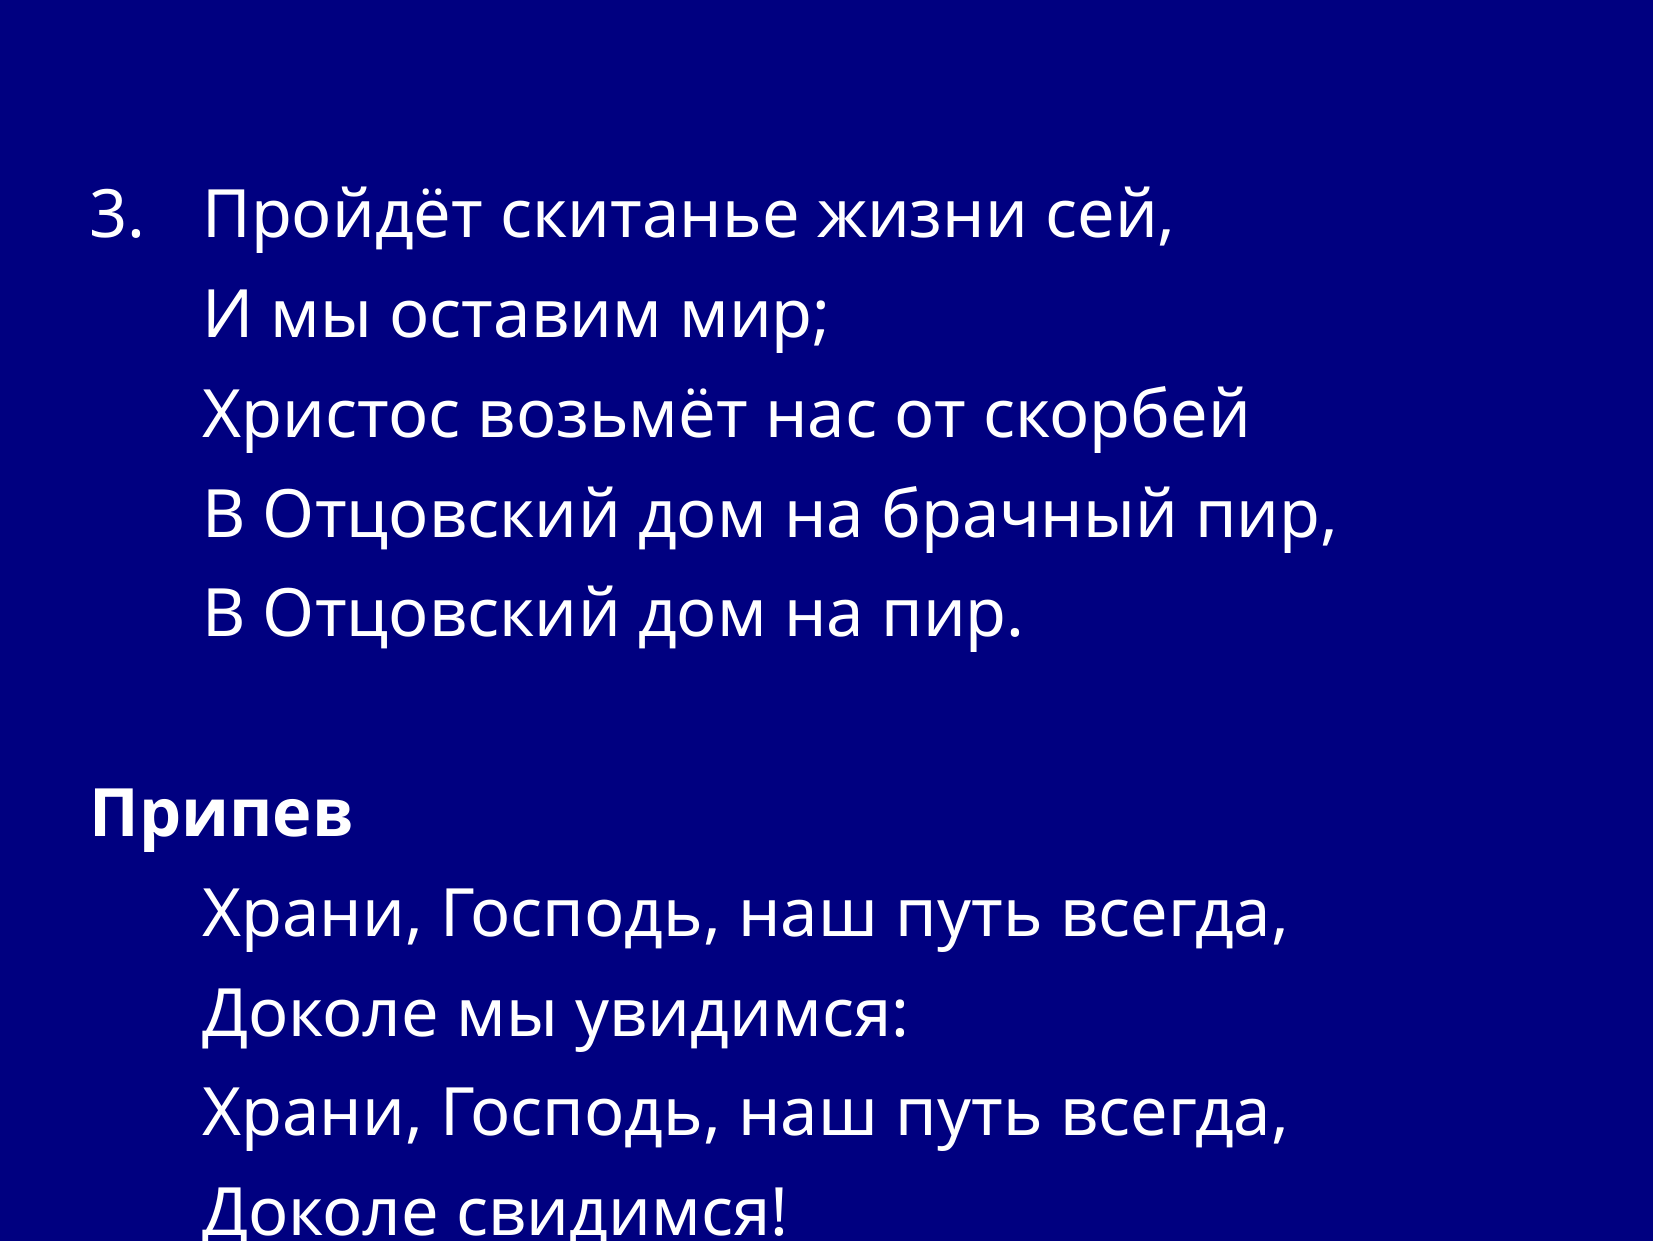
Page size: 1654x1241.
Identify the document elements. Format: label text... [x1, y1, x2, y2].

text_box 3. Пройдёт скитанье жизни сей, И мы оставим мир; Христос возьмёт нас от скорбей В Отцовский дом на брачный пир, В Отцовский дом на пир. Припев Храни, Господь, наш путь всегда, Доколе мы увидимся: Храни, Господь, наш путь всегда, Доколе свидимся! [75, 150, 1576, 1163]
